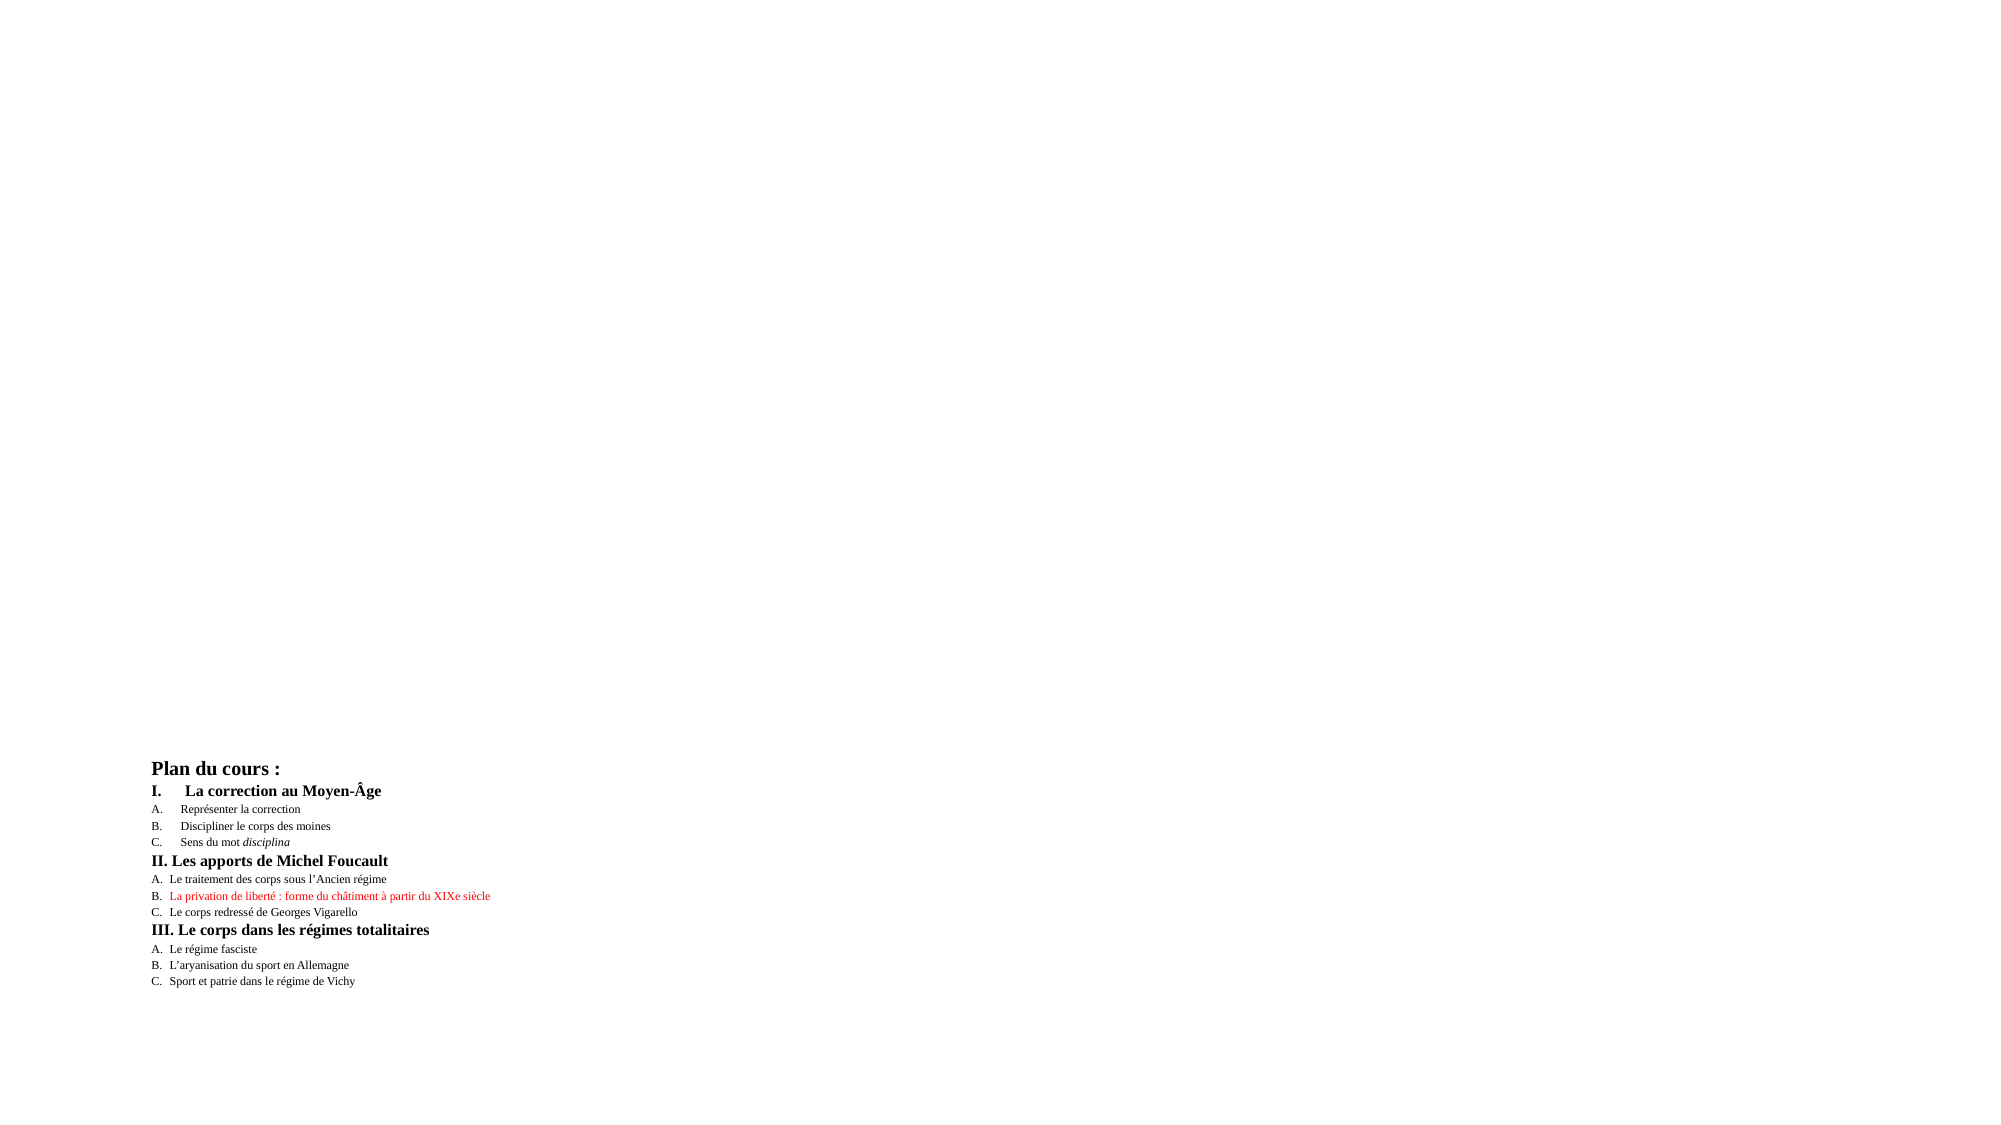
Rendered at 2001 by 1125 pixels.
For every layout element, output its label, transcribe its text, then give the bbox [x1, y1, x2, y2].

list Plan du cours : La correction au Moyen-Âge Représenter la correction Discipliner le corps des moines Sens du mot disciplina II. Les apports de Michel Foucault Le traitement des corps sous l’Ancien régime La privation de liberté : forme du châtiment à partir du XIXe siècle Le corps redressé de Georges Vigarello III. Le corps dans les régimes totalitaires Le régime fasciste L’aryanisation du sport en Allemagne Sport et patrie dans le régime de Vichy [58, 80, 1945, 1101]
